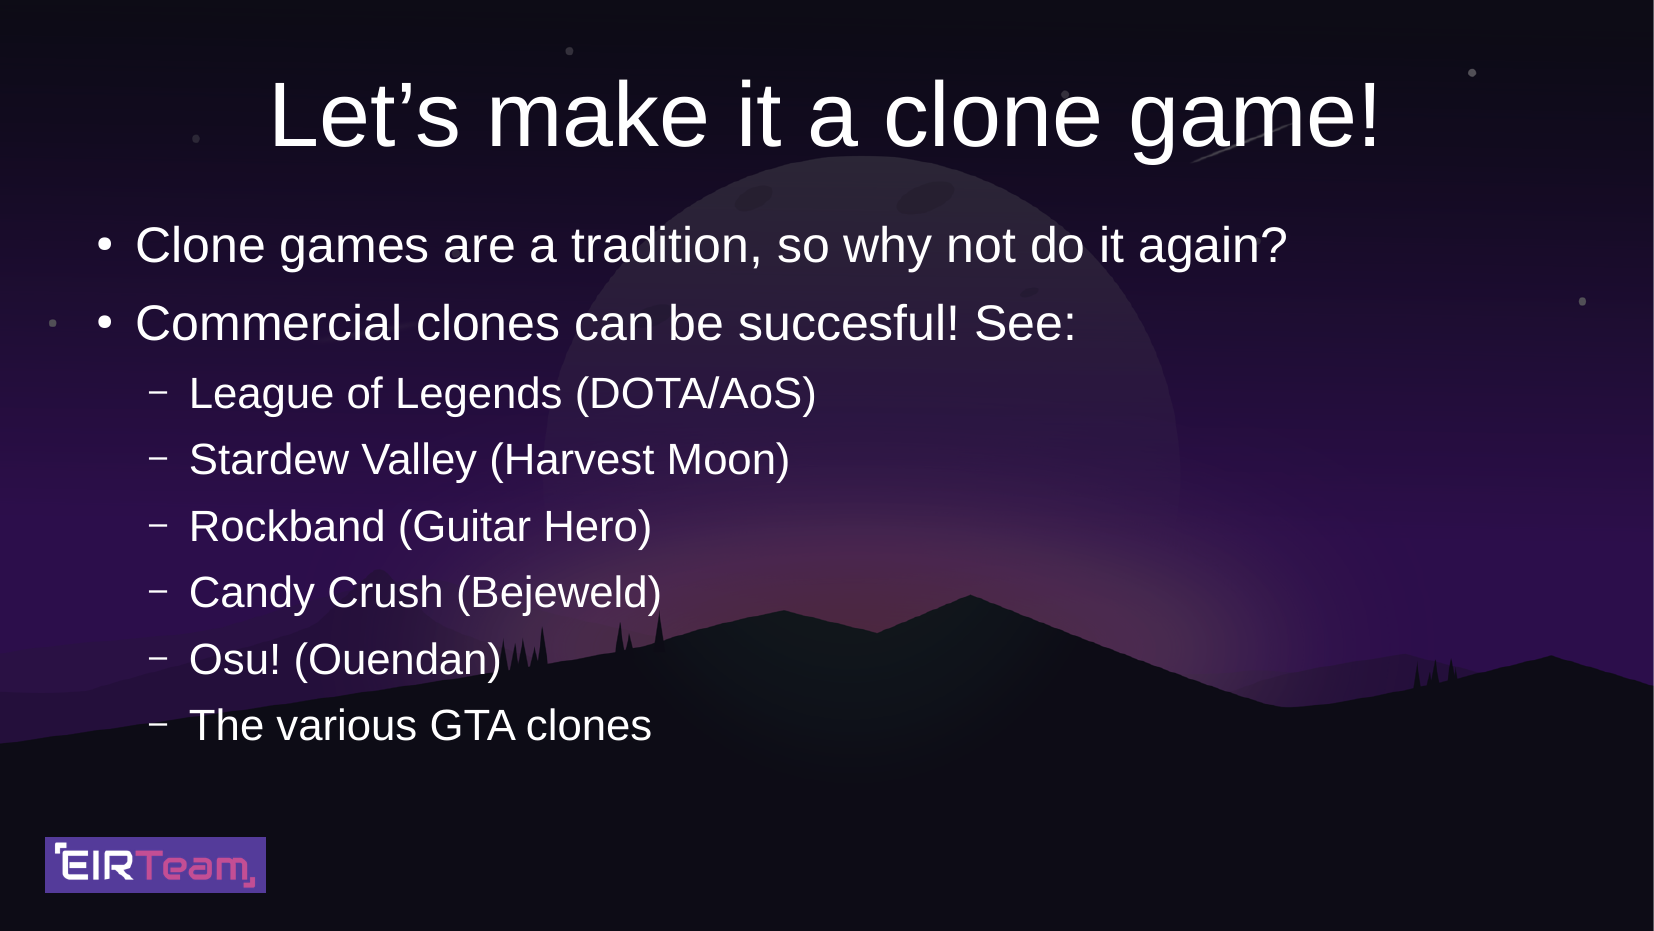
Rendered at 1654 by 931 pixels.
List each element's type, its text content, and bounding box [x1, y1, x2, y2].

picture [0, 0, 1654, 931]
title Let’s make it a clone game! [82, 37, 1571, 193]
list Clone games are a tradition, so why not do it again? Commercial clones can be succesful! See: League of Legends (DOTA/AoS) Stardew Valley (Harvest Moon) Rockband (Guitar Hero) Candy Crush (Bejeweld) Osu! (Ouendan) The various GTA clones [82, 217, 1571, 758]
